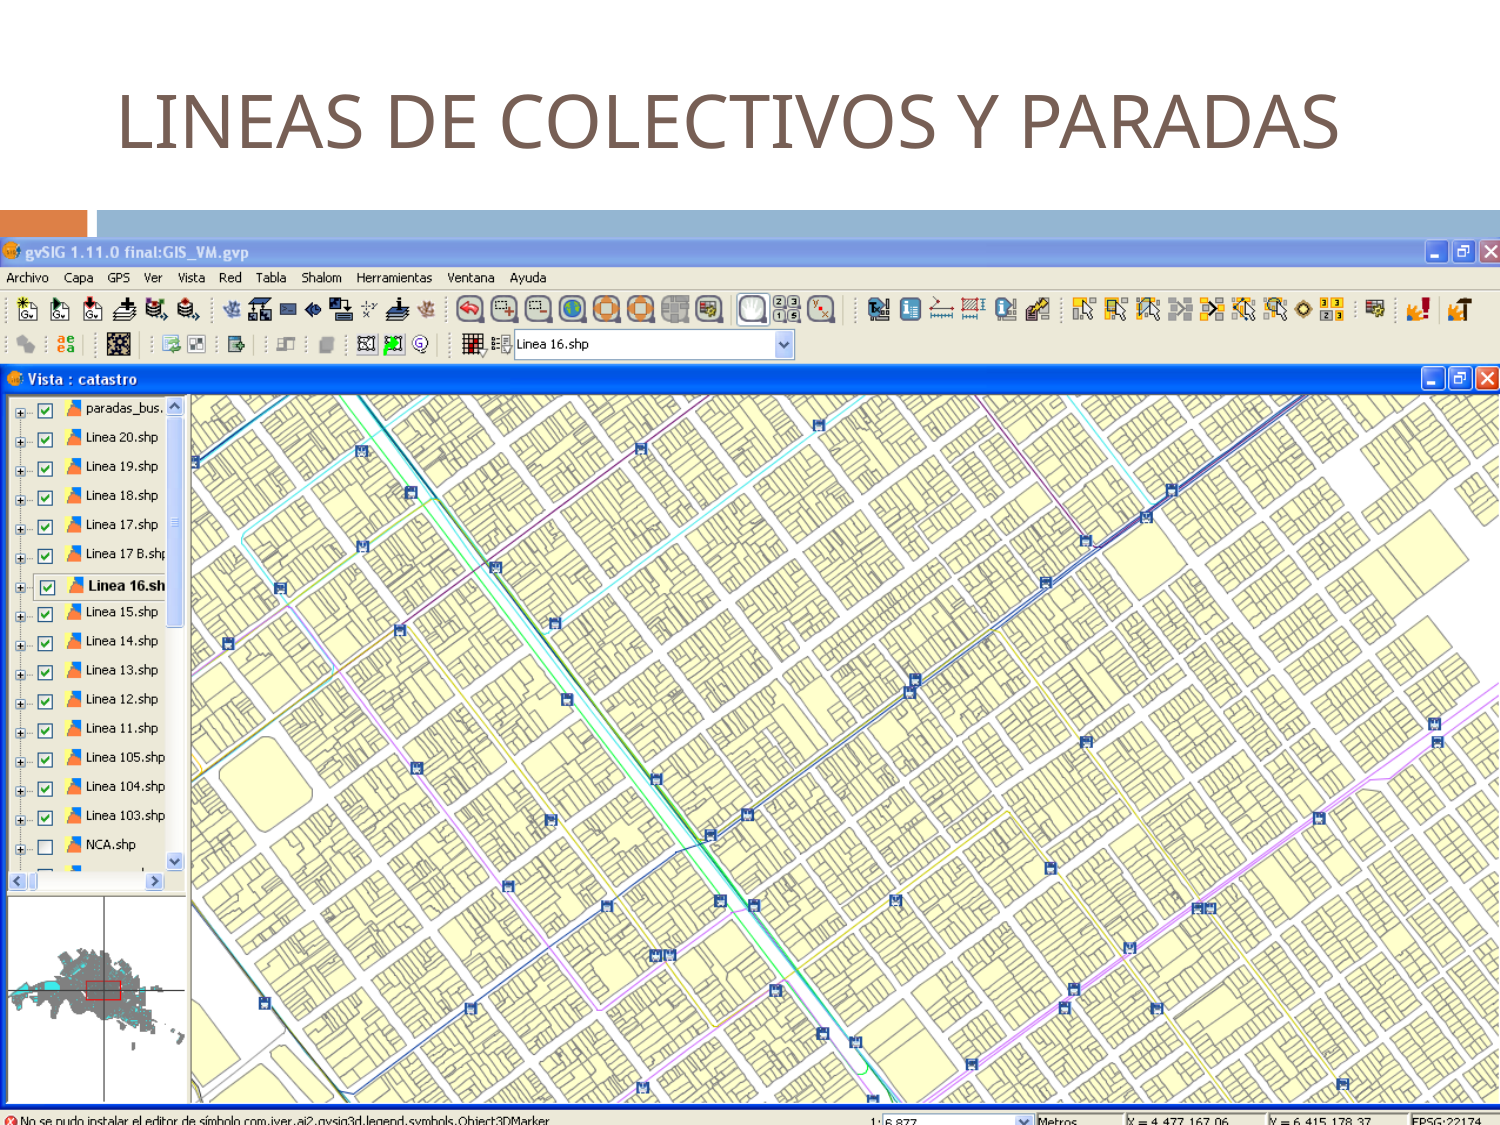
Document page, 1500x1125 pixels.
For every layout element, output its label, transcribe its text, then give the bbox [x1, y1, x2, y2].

title LINEAS DE COLECTIVOS Y PARADAS [100, 37, 1438, 200]
picture [0, 237, 1500, 1125]
